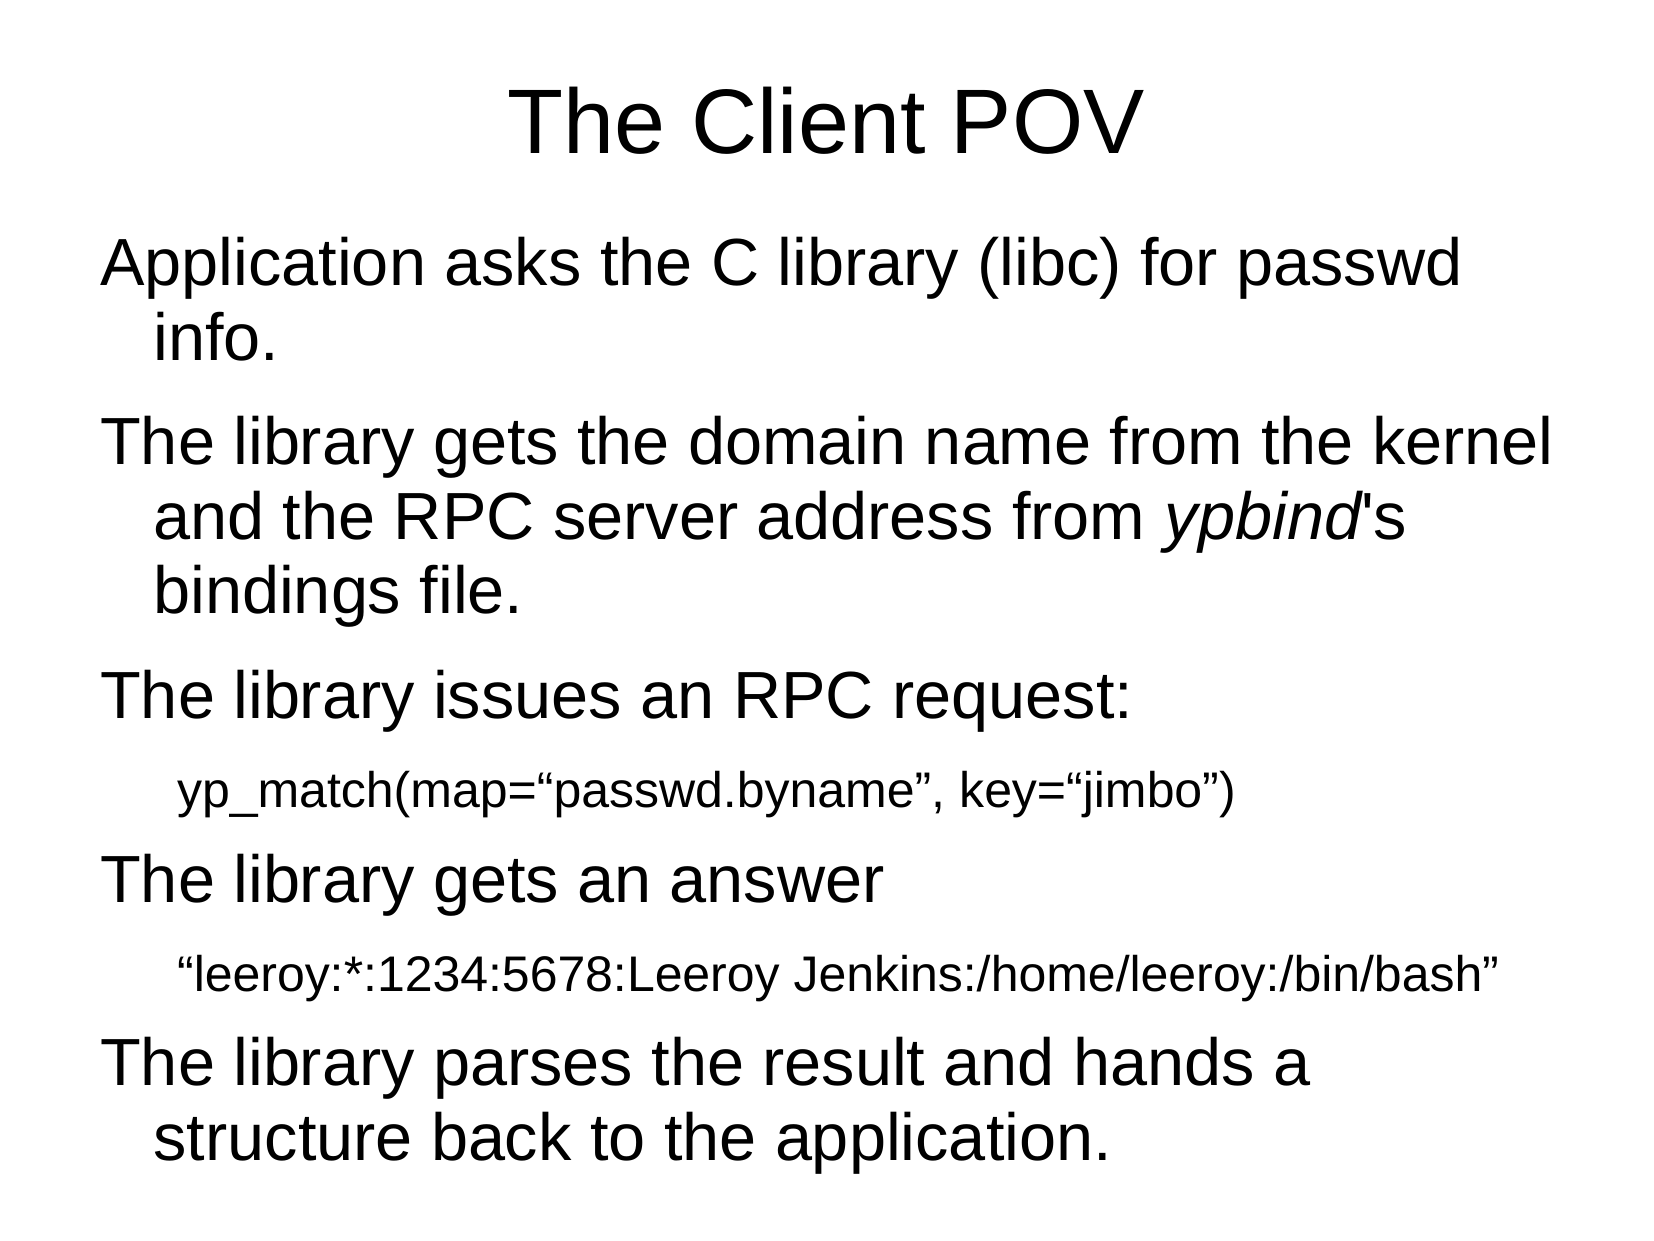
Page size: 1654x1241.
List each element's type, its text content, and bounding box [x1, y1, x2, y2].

title The Client POV [82, 56, 1571, 188]
list Application asks the C library (libc) for passwd info. The library gets the domain name from the kernel and the RPC server address from ypbind's bindings file. The library issues an RPC request: yp_match(map=“passwd.byname”, key=“jimbo”) The library gets an answer “leeroy:*:1234:5678:Leeroy Jenkins:/home/leeroy:/bin/bash” The library parses the result and hands a structure back to the application. [82, 225, 1571, 1213]
